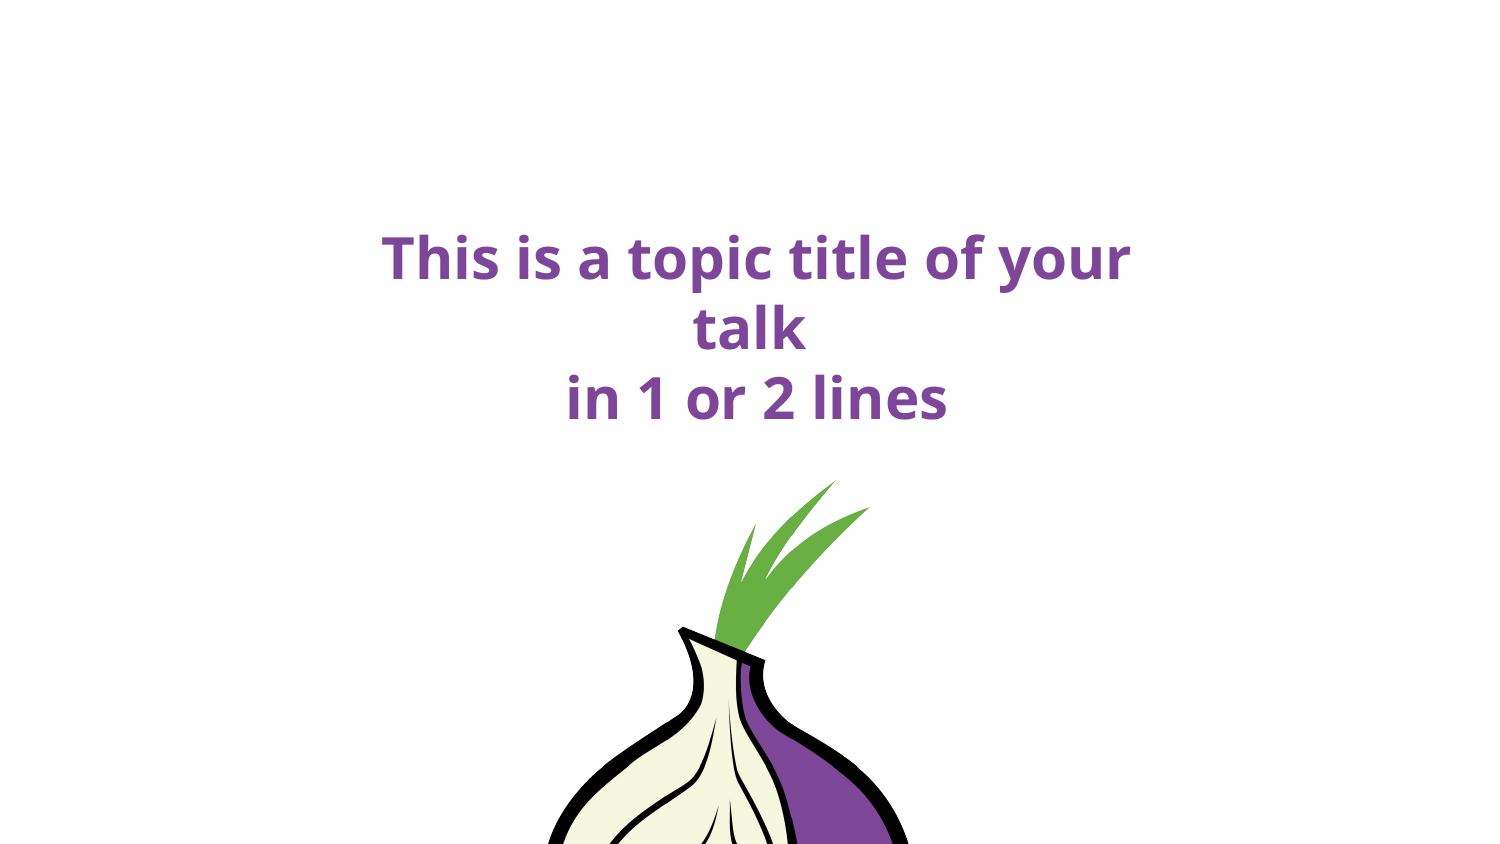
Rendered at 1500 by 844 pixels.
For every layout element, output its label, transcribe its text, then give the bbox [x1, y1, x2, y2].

text_box This is a topic title of your talk in 1 or 2 lines [325, 213, 1189, 439]
picture [541, 479, 916, 844]
